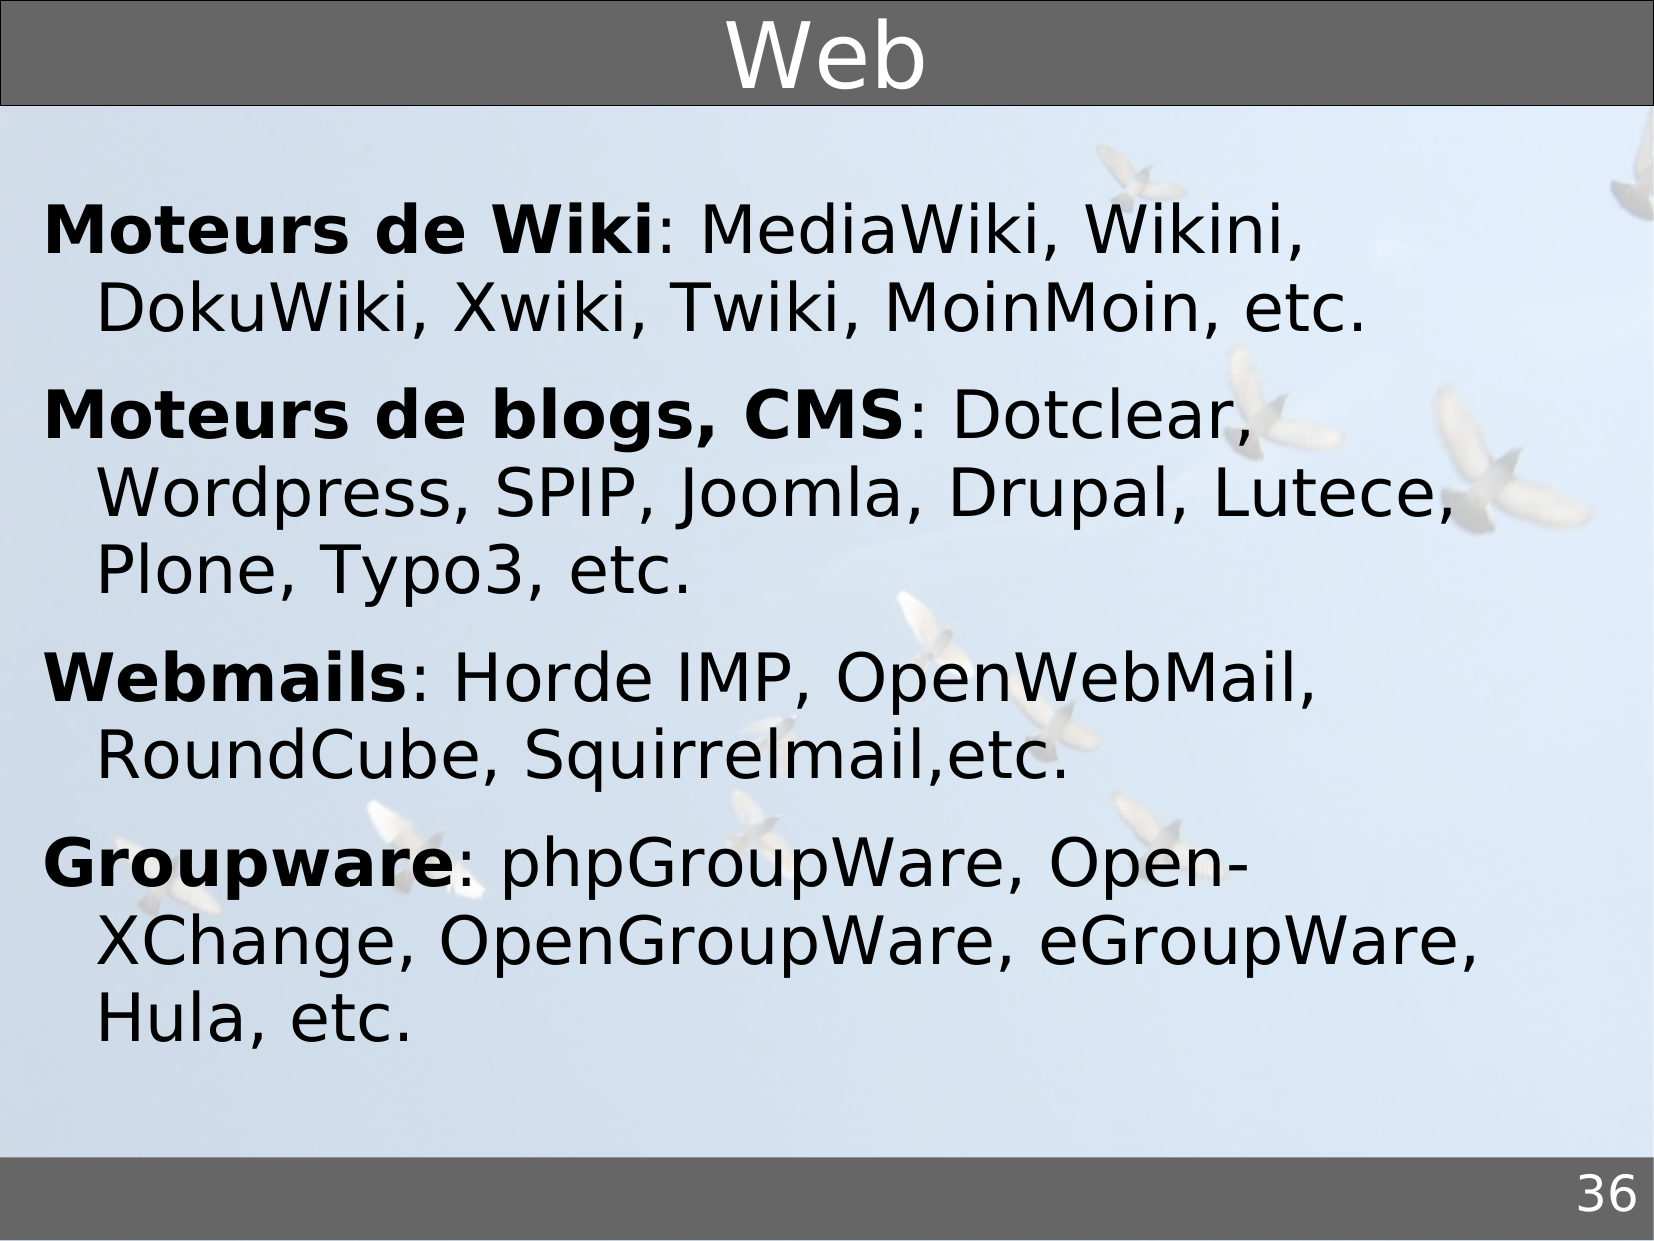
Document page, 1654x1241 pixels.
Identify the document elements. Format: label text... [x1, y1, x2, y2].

list Moteurs de Wiki: MediaWiki, Wikini, DokuWiki, Xwiki, Twiki, MoinMoin, etc. Moteurs de blogs, CMS: Dotclear, Wordpress, SPIP, Joomla, Drupal, Lutece, Plone, Typo3, etc. Webmails: Horde IMP, OpenWebMail, RoundCube, Squirrelmail,etc. Groupware: phpGroupWare, Open-XChange, OpenGroupWare, eGroupWare, Hula, etc. [24, 191, 1541, 1058]
title Web [0, 2, 1654, 110]
